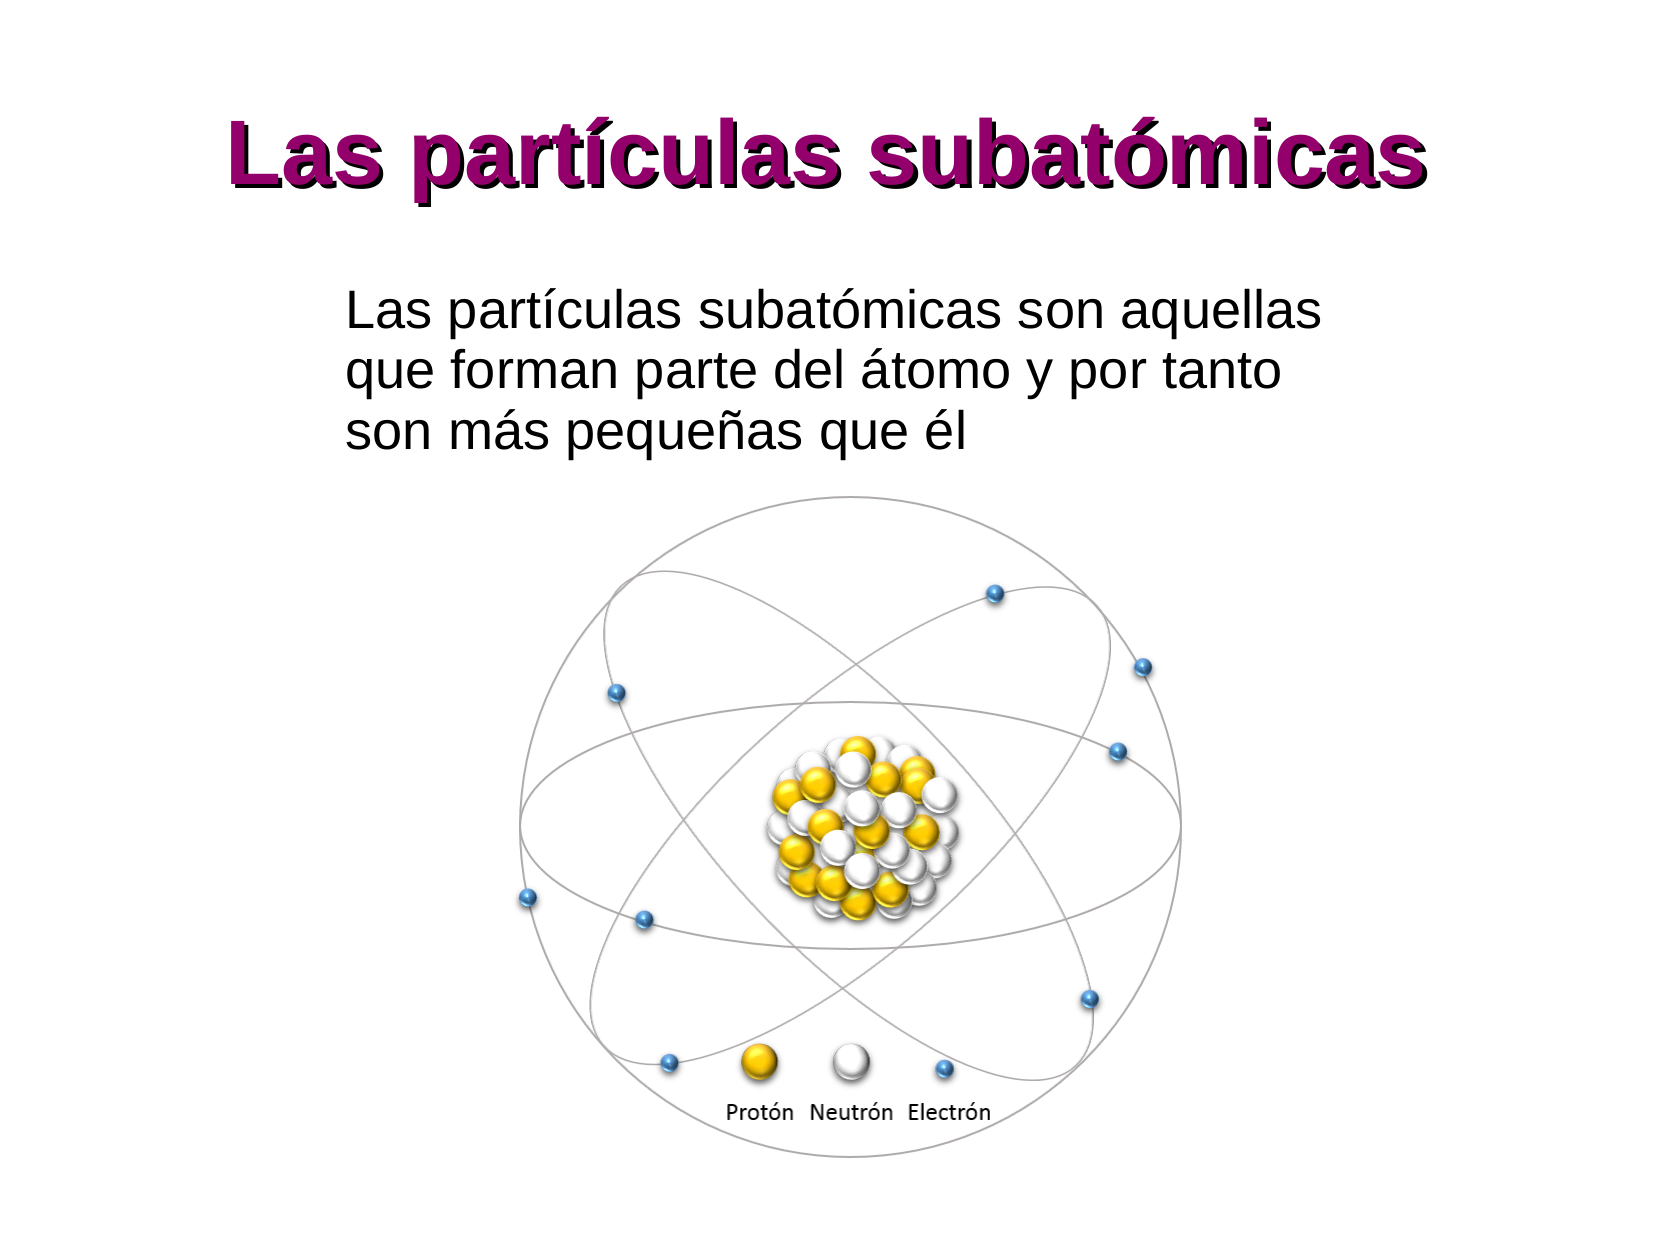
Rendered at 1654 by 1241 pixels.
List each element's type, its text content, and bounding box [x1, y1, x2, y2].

picture [507, 496, 1182, 1159]
title Las partículas subatómicas [82, 49, 1571, 257]
text_box Las partículas subatómicas son aquellas que forman parte del átomo y por tanto son más pequeñas que él [330, 271, 1347, 469]
